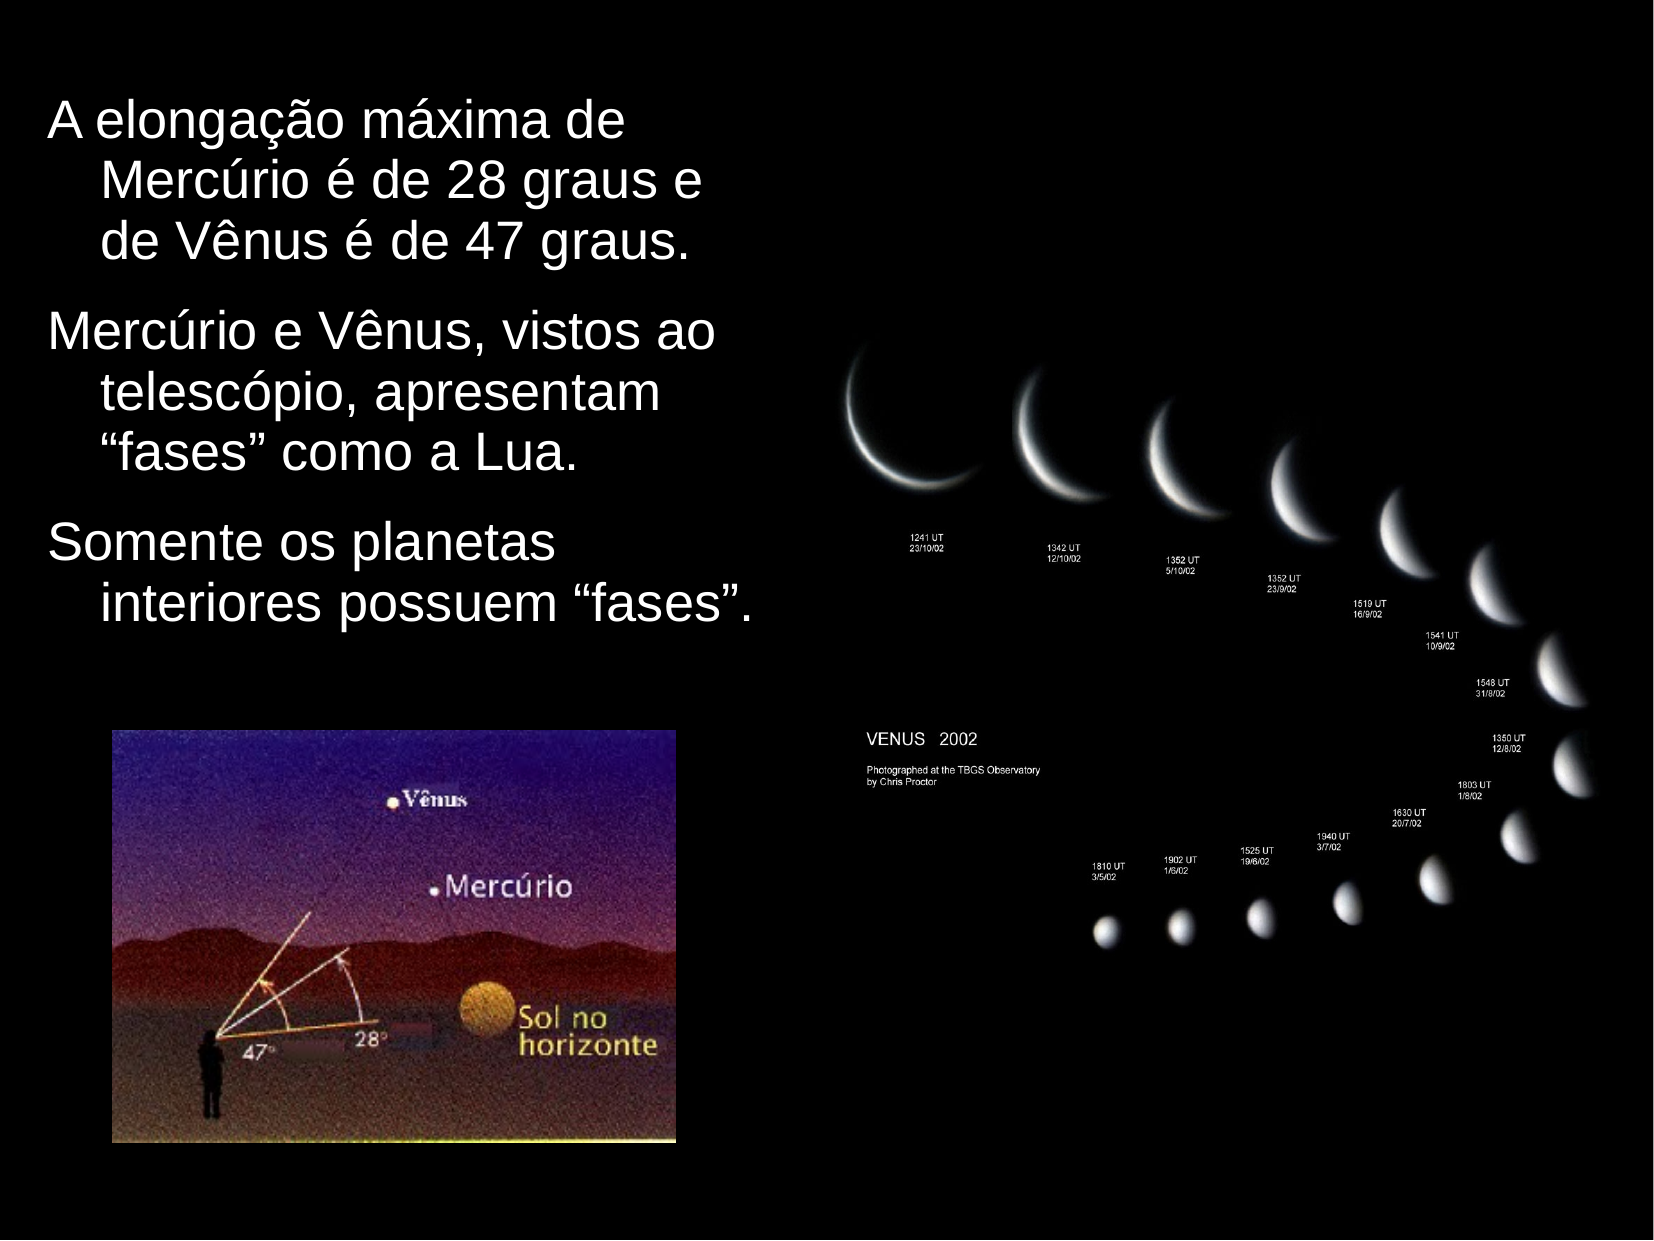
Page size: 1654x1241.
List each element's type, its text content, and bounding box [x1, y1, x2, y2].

picture [112, 730, 676, 1143]
list A elongação máxima de Mercúrio é de 28 graus e de Vênus é de 47 graus. Mercúrio e Vênus, vistos ao telescópio, apresentam “fases” como a Lua. Somente os planetas interiores possuem “fases”. [29, 89, 756, 725]
picture [807, 315, 1633, 991]
